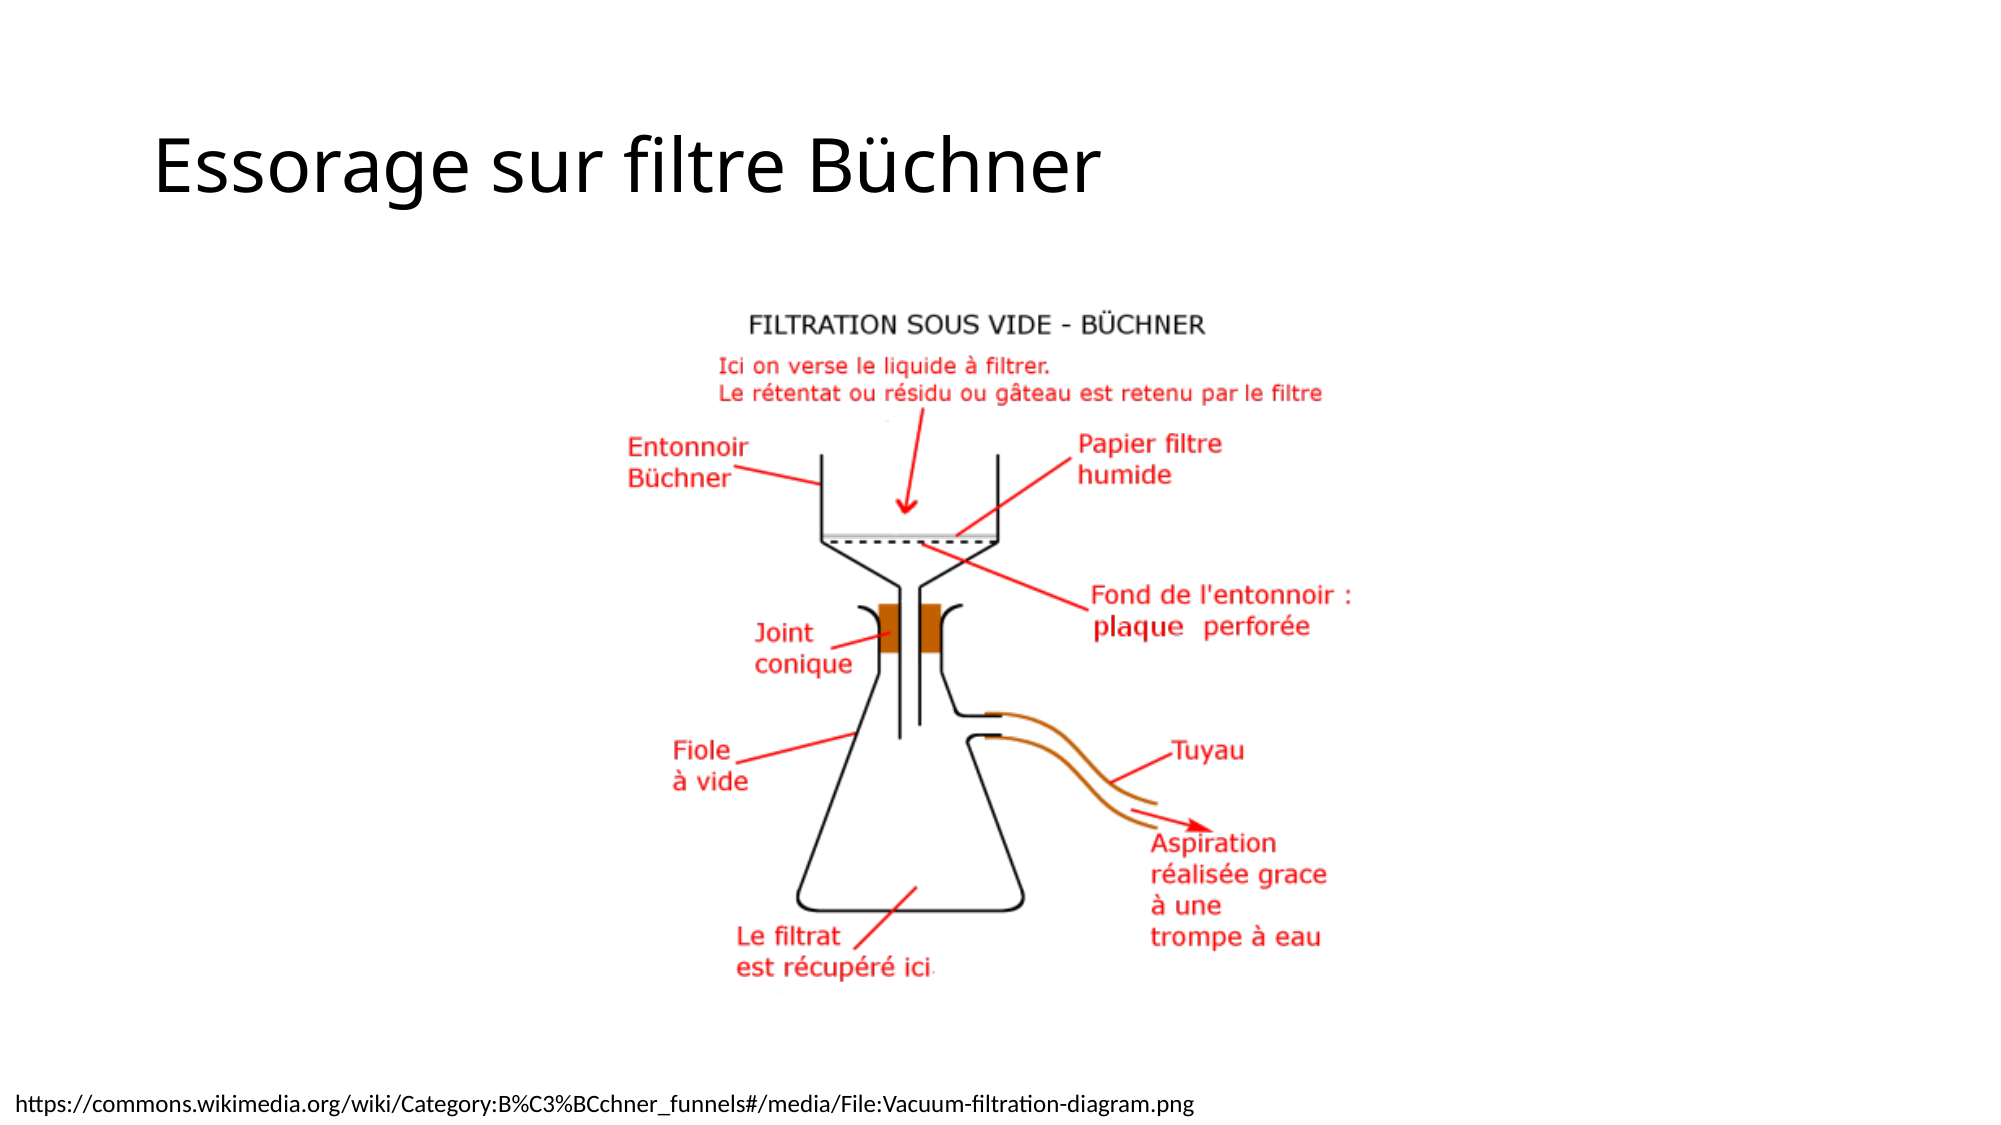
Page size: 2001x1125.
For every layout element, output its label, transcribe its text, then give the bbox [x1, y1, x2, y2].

text_box https://commons.wikimedia.org/wiki/Category:B%C3%BCchner_funnels#/media/File:Vacuum-filtration-diagram.png [0, 1079, 1254, 1125]
title Essorage sur filtre Büchner [137, 59, 1863, 278]
picture [626, 299, 1357, 1029]
